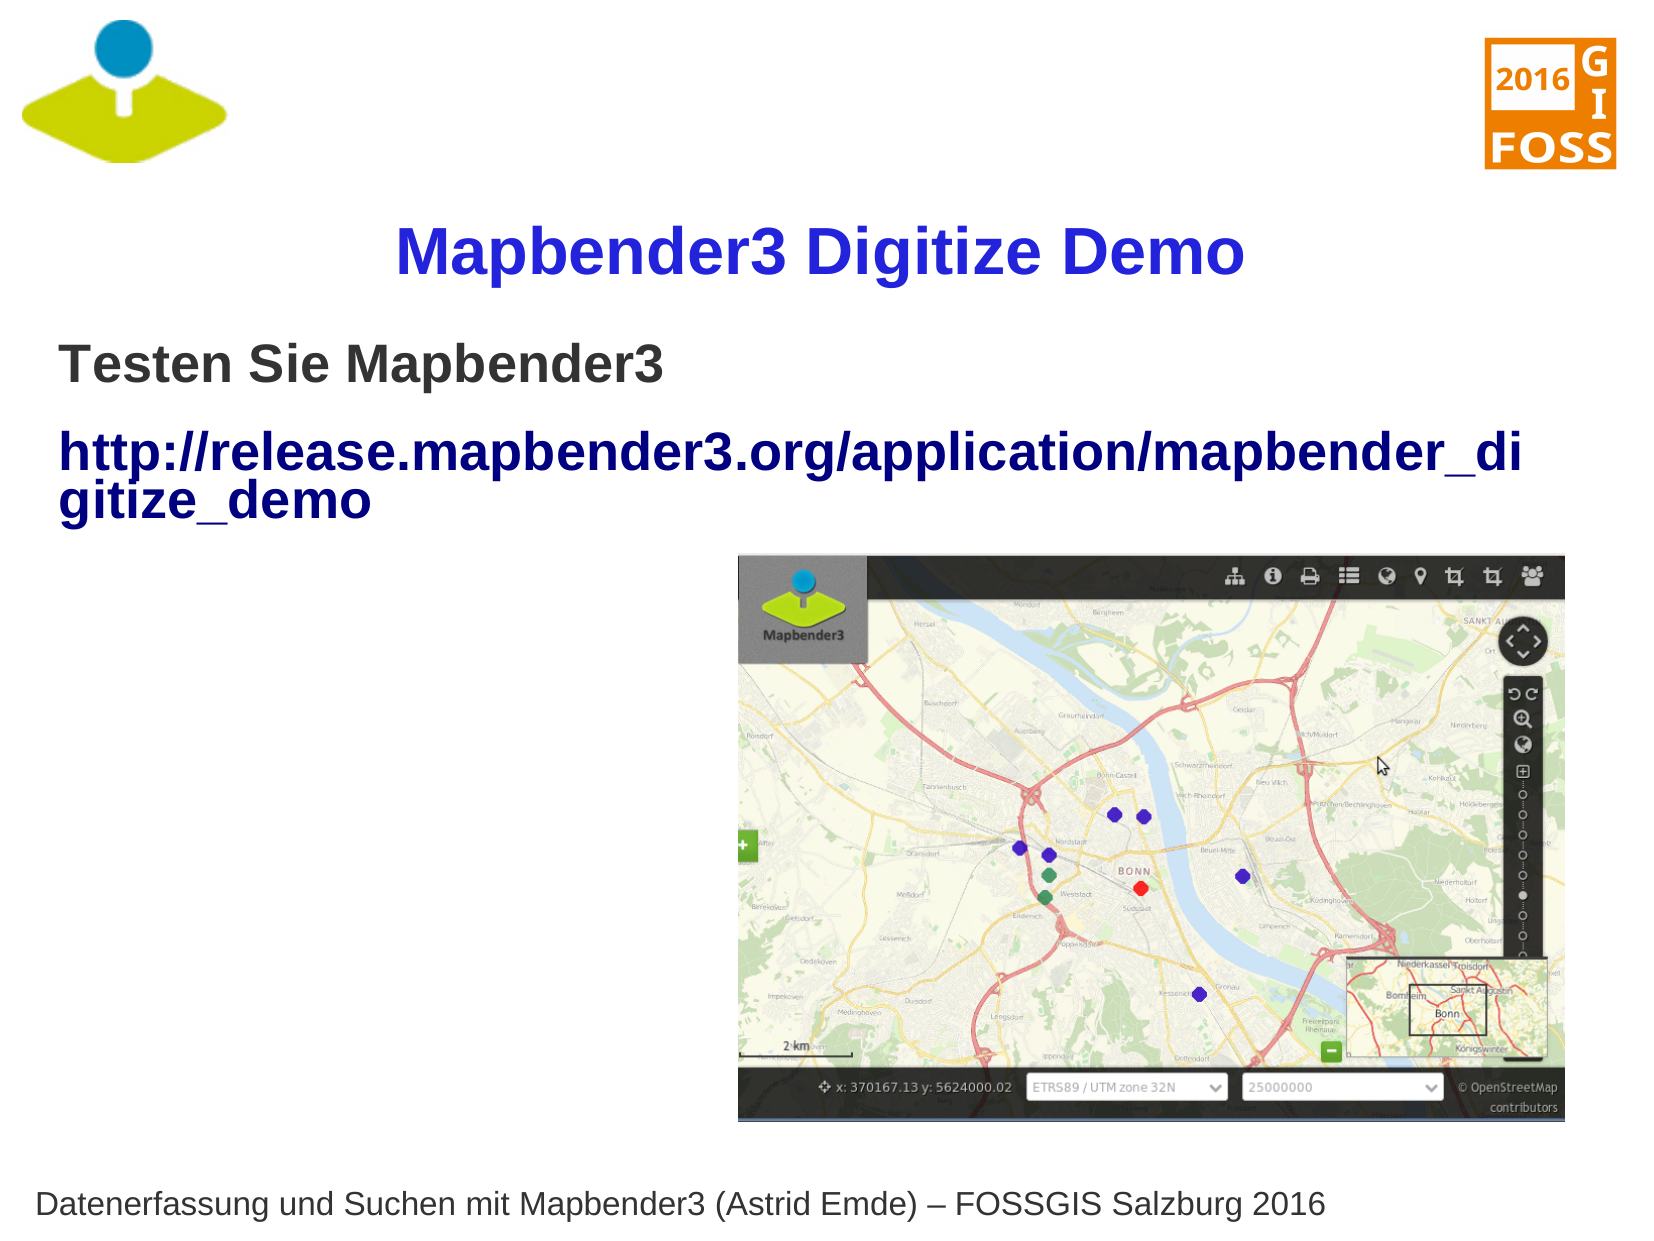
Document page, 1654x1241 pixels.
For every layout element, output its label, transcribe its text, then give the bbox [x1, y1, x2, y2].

picture [1476, 29, 1625, 178]
title Mapbender3 Digitize Demo [76, 177, 1565, 325]
picture [22, 20, 231, 163]
list Testen Sie Mapbender3 http://release.mapbender3.org/application/mapbender_digitize_demo [59, 333, 1548, 1152]
picture [738, 553, 1565, 1123]
